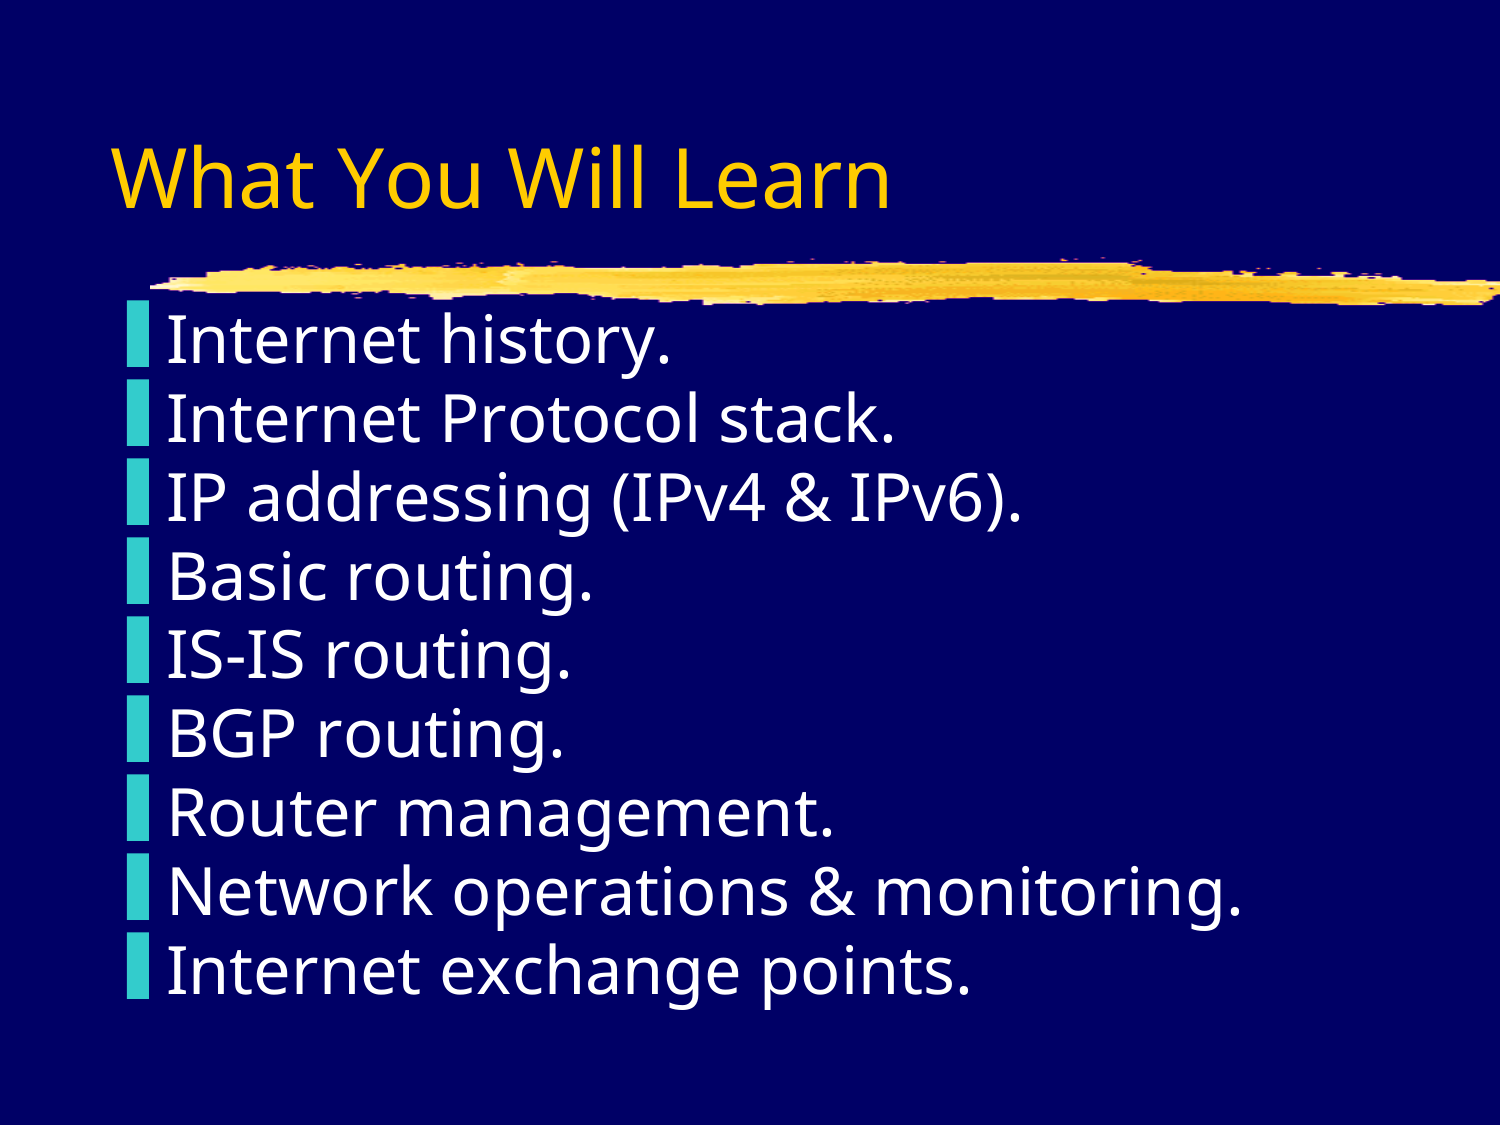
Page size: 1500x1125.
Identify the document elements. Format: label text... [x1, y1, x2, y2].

list Internet history. Internet Protocol stack. IP addressing (IPv4 & IPv6)‏. Basic routing. IS-IS routing. BGP routing. Router management. Network operations & monitoring. Internet exchange points. [110, 312, 1391, 1118]
title What You Will Learn [110, 78, 1391, 297]
picture [150, 252, 1500, 316]
